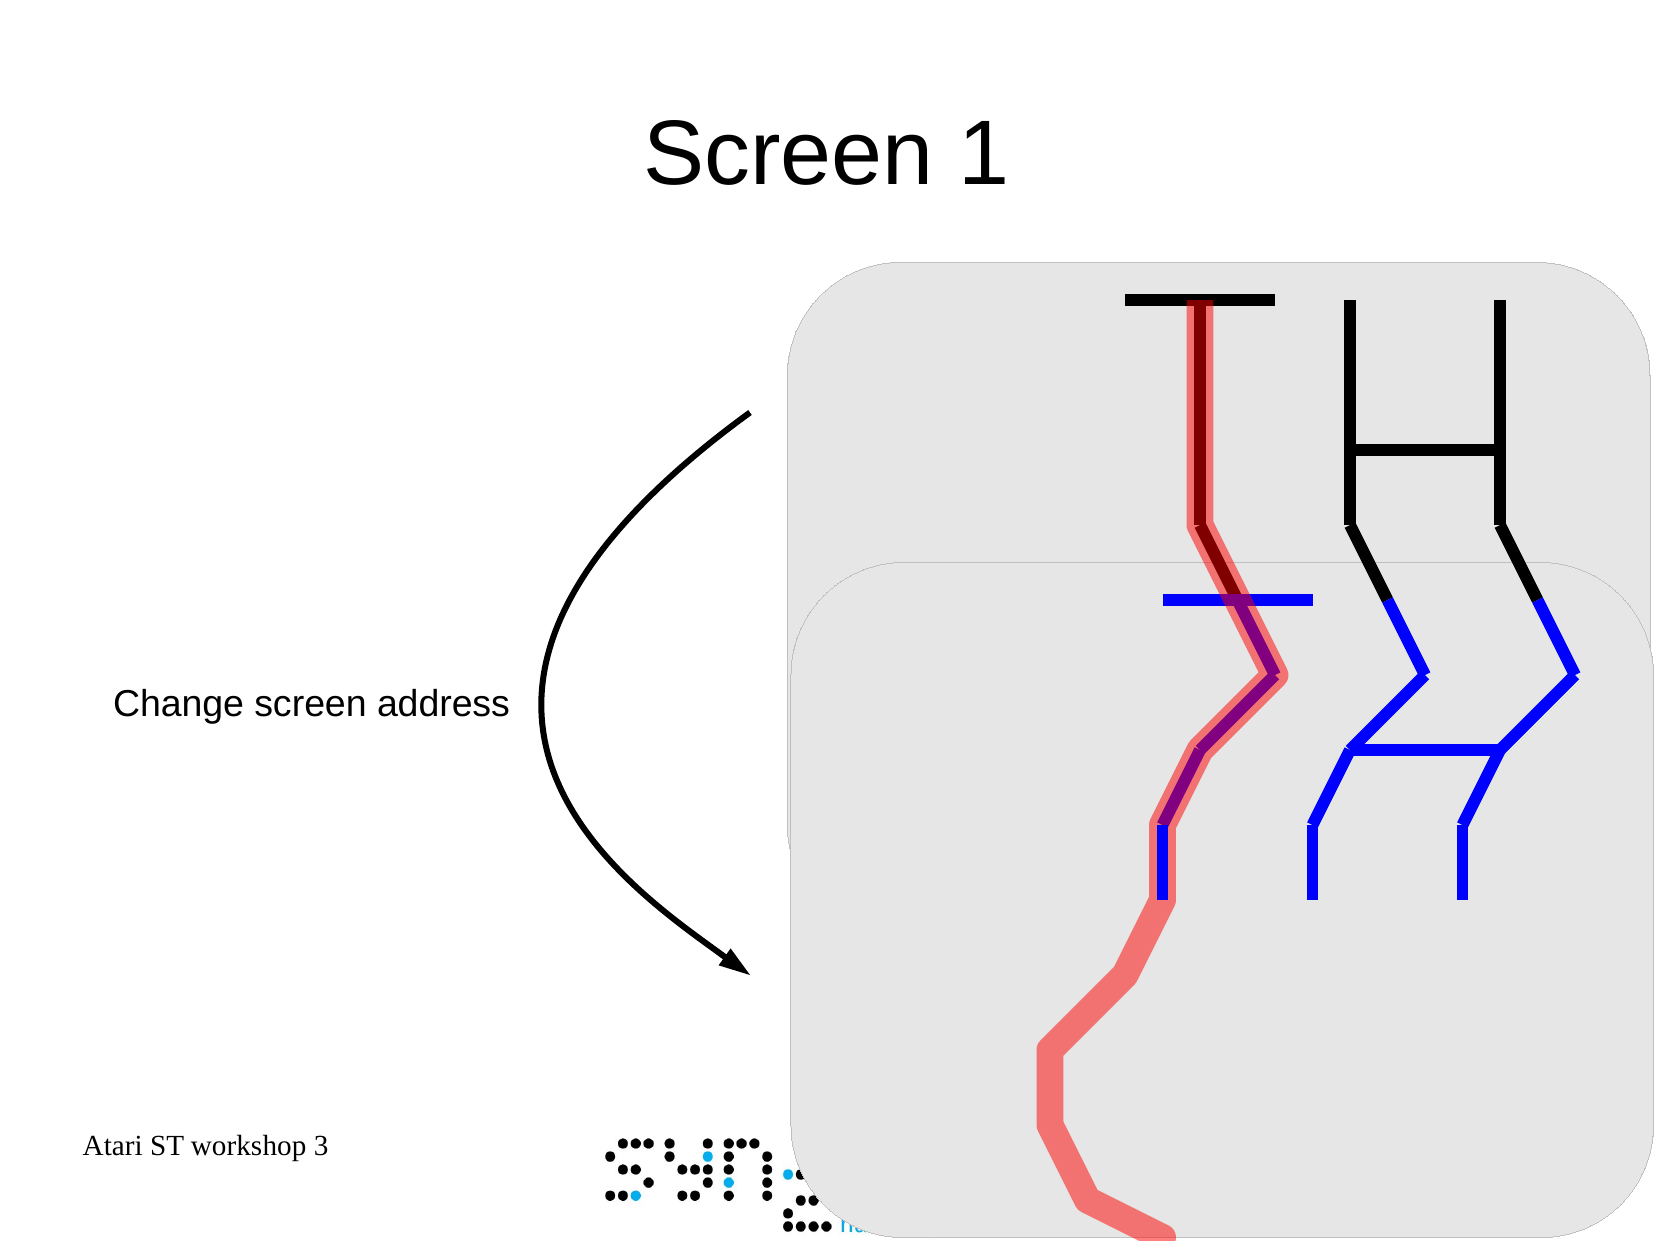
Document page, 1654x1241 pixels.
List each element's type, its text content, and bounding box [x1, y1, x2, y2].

text_box [787, 262, 1654, 1238]
text_box Change screen address [98, 675, 526, 732]
title Screen 1 [82, 49, 1571, 257]
picture [600, 1124, 1025, 1241]
